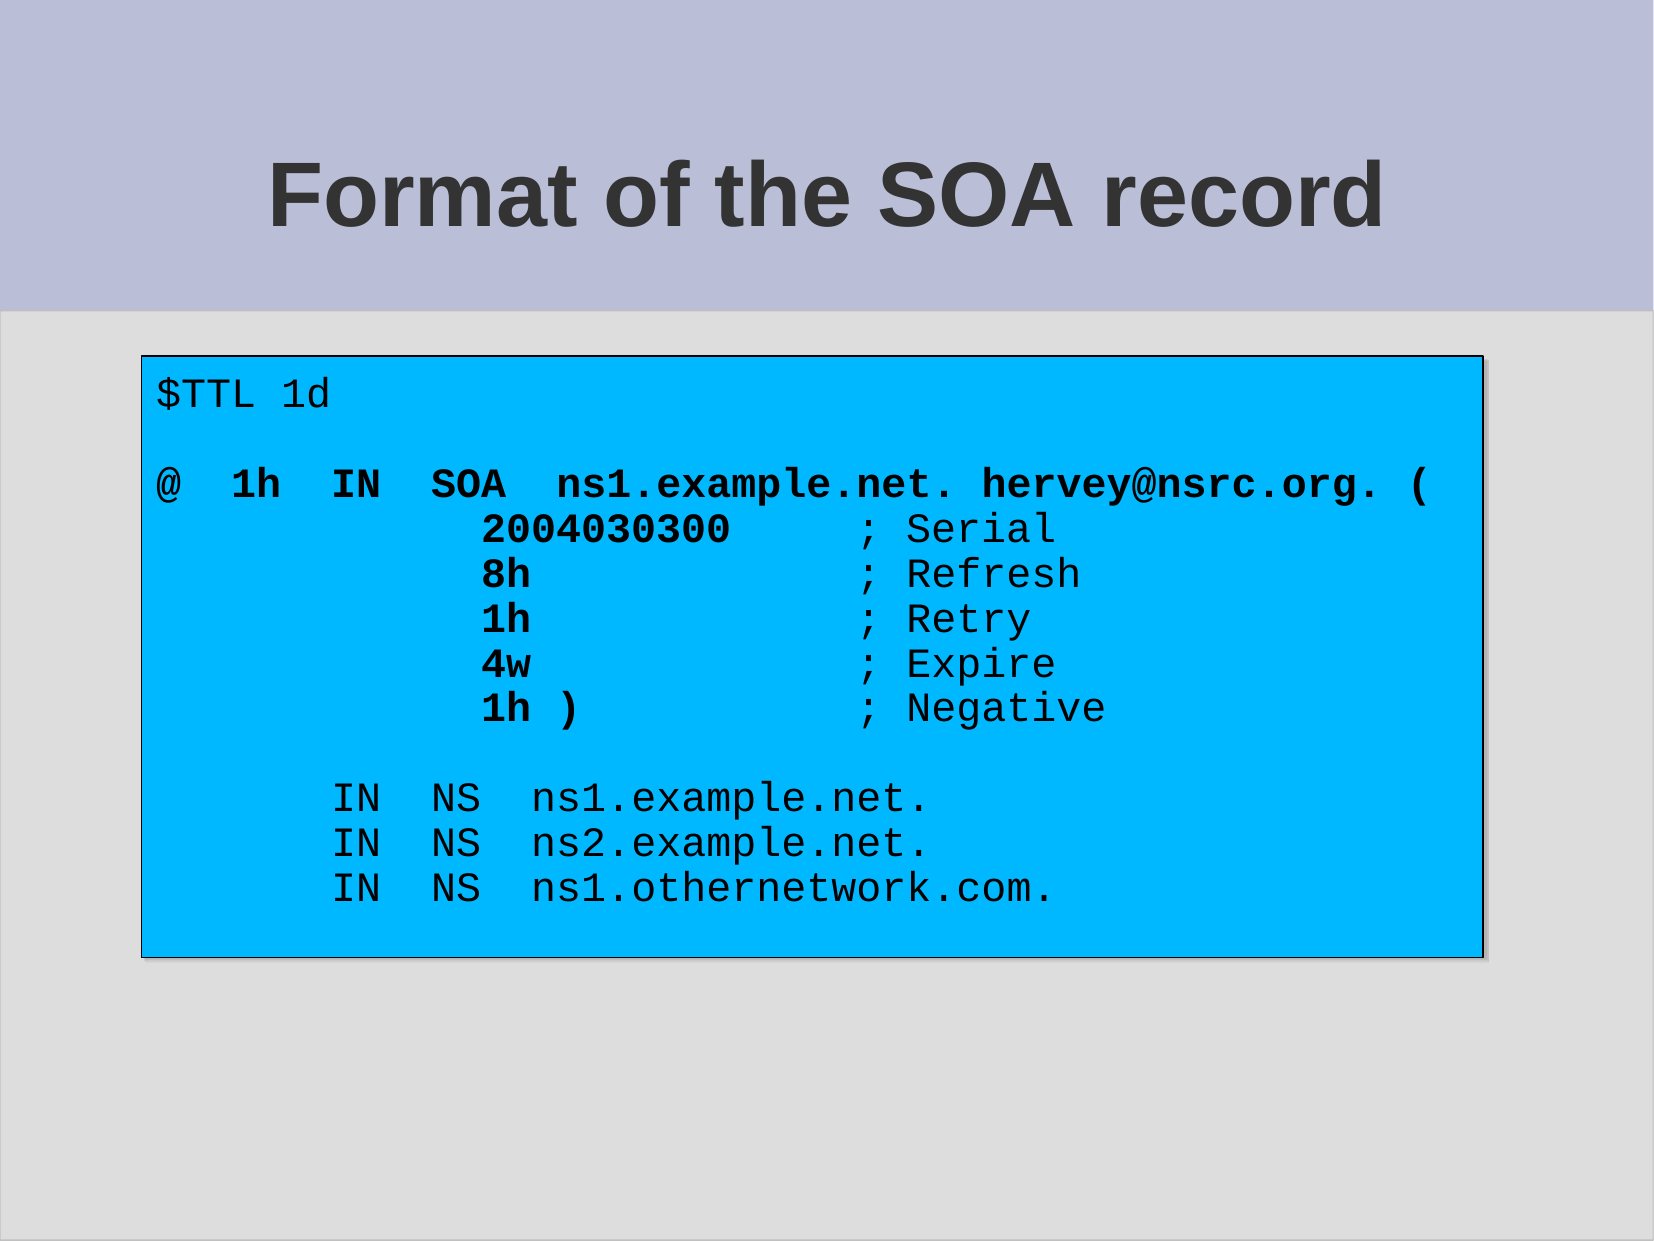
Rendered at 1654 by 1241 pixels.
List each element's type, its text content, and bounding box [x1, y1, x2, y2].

title Format of the SOA record [121, 91, 1534, 299]
text_box $TTL 1d @ 1h IN SOA ns1.example.net. hervey@nsrc.org. ( 2004030300 ; Serial 8h ; Refresh 1h ; Retry 4w ; Expire 1h ) ; Negative IN NS ns1.example.net. IN NS ns2.example.net. IN NS ns1.othernetwork.com. [141, 355, 1484, 958]
